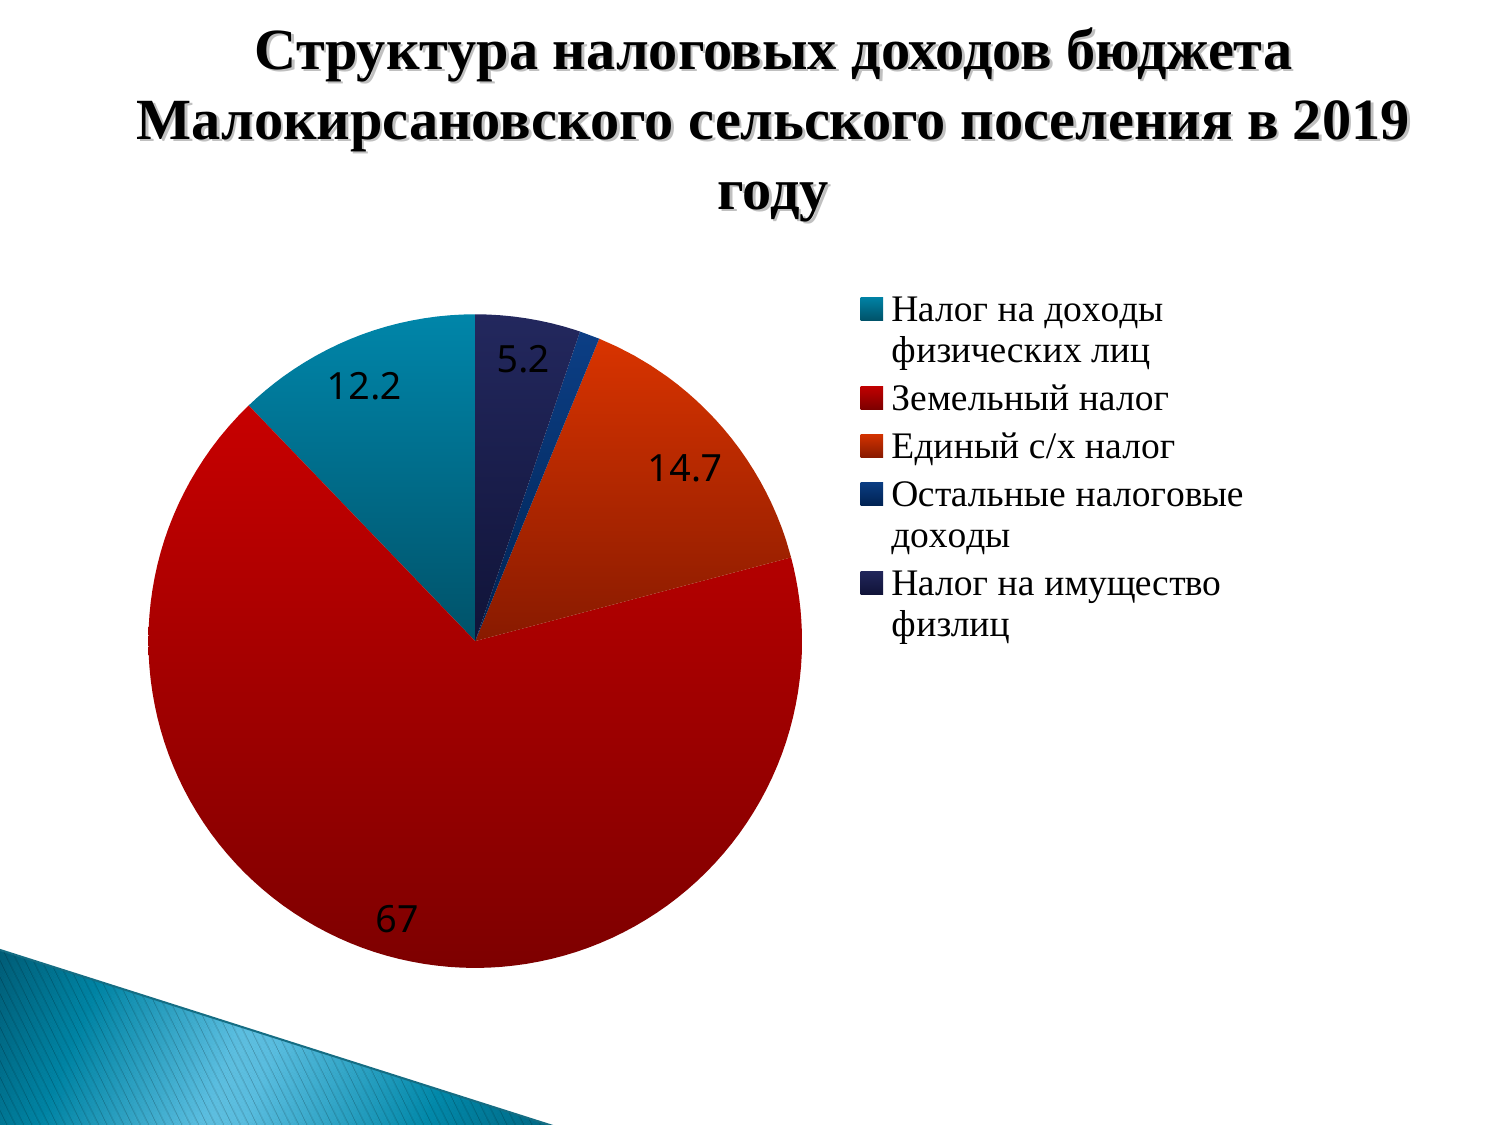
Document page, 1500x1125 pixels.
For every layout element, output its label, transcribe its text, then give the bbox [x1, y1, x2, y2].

text_box Структура налоговых доходов бюджета Малокирсановского сельского поселения в 2019 году [100, 3, 1447, 228]
chart [0, 230, 1471, 1059]
